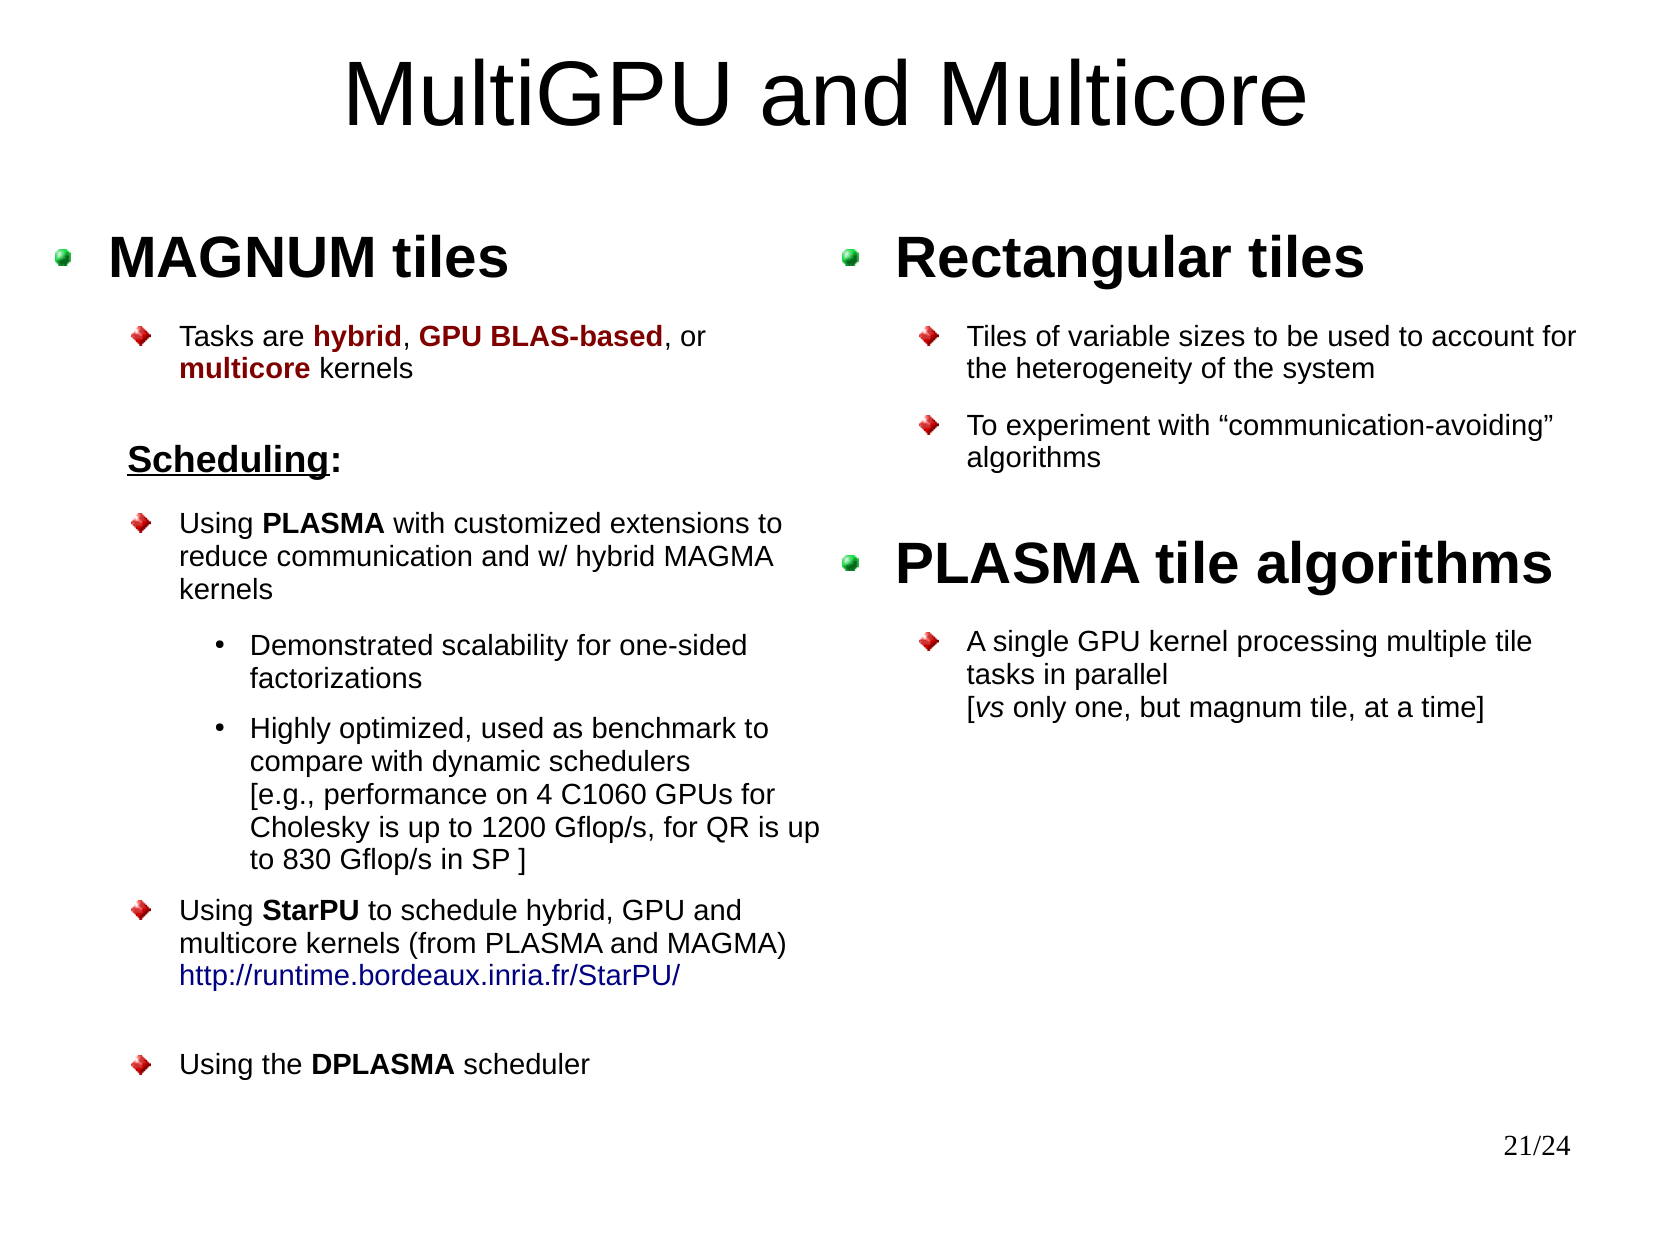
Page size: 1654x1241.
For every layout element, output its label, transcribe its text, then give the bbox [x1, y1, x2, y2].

list Rectangular tiles Tiles of variable sizes to be used to account for the heterogeneity of the system To experiment with “communication-avoiding” algorithms PLASMA tile algorithms A single GPU kernel processing multiple tile tasks in parallel [vs only one, but magnum tile, at a time] [825, 225, 1613, 1095]
text_box Scheduling: [112, 430, 357, 488]
list MAGNUM tiles Tasks are hybrid, GPU BLAS-based, or multicore kernels Using PLASMA with customized extensions to reduce communication and w/ hybrid MAGMA kernels Demonstrated scalability for one-sided factorizations Highly optimized, used as benchmark to compare with dynamic schedulers [e.g., performance on 4 C1060 GPUs for Cholesky is up to 1200 Gflop/s, for QR is up to 830 Gflop/s in SP ] Using StarPU to schedule hybrid, GPU and multicore kernels (from PLASMA and MAGMA) http://runtime.bordeaux.inria.fr/StarPU/ Using the DPLASMA scheduler [37, 225, 826, 1099]
title MultiGPU and Multicore [82, 0, 1571, 188]
